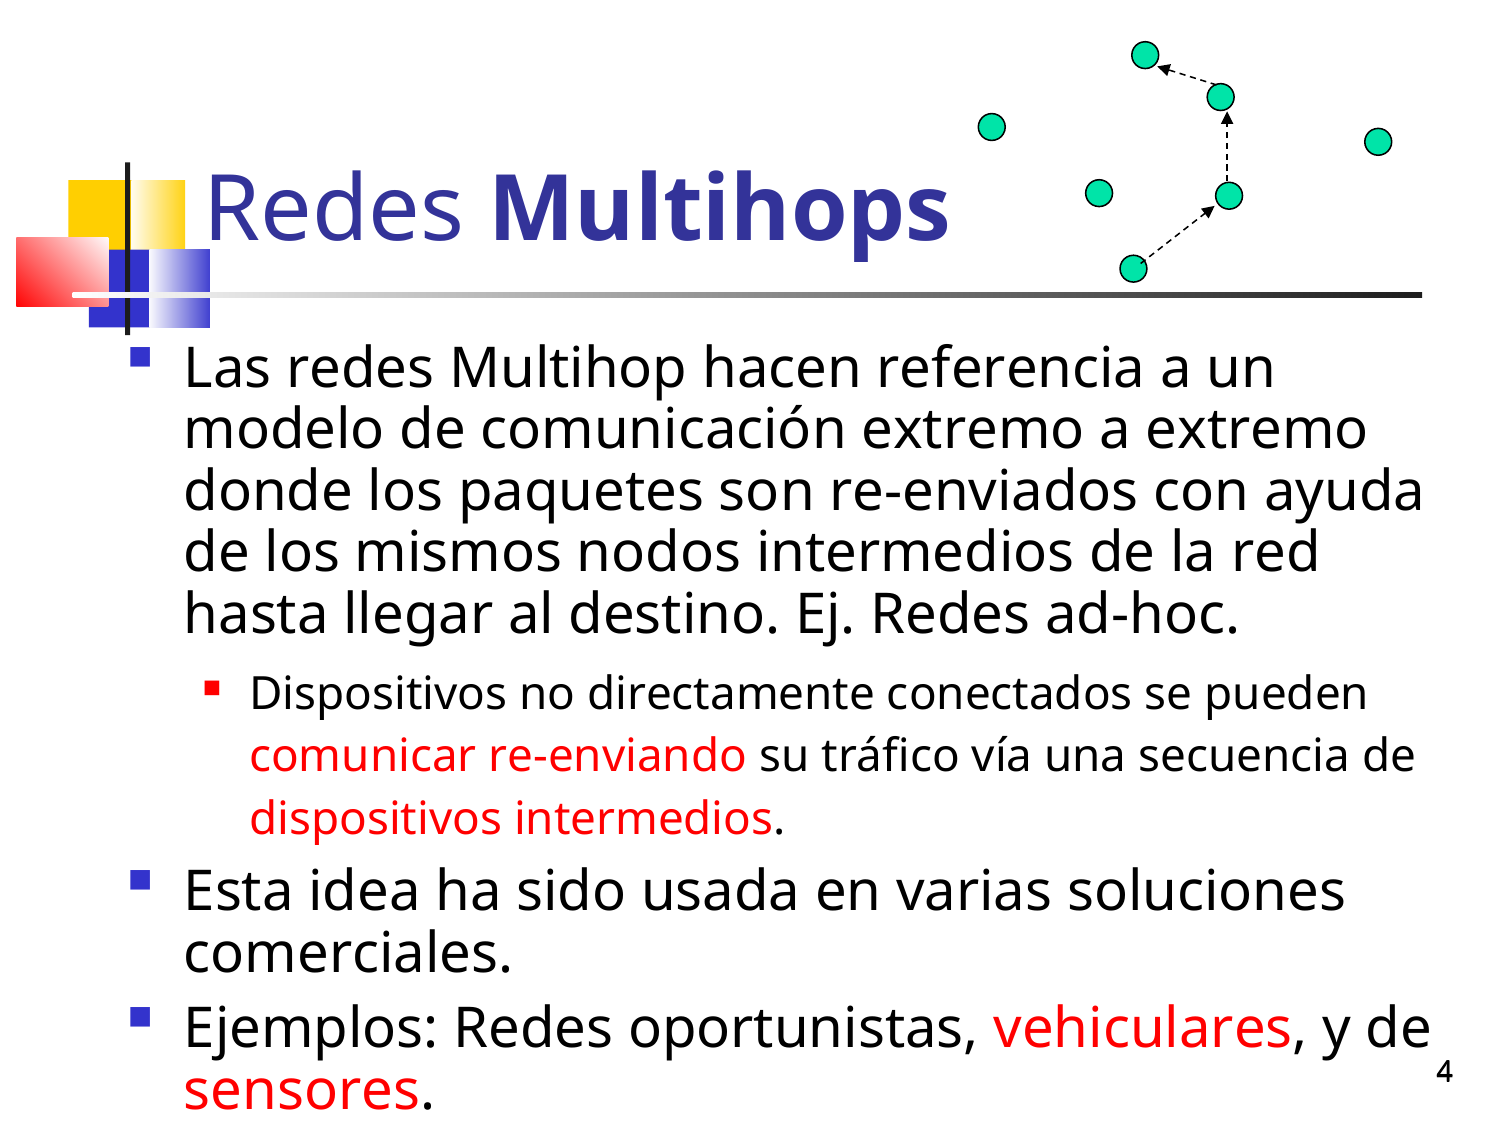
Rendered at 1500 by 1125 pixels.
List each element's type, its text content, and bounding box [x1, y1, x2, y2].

list Las redes Multihop hacen referencia a un modelo de comunicación extremo a extremo donde los paquetes son re-enviados con ayuda de los mismos nodos intermedios de la red hasta llegar al destino. Ej. Redes ad-hoc. Dispositivos no directamente conectados se pueden comunicar re-enviando su tráfico vía una secuencia de dispositivos intermedios. Esta idea ha sido usada en varias soluciones comerciales. Ejemplos: Redes oportunistas, vehiculares, y de sensores. [112, 331, 1469, 1073]
title Redes Multihops [188, 20, 1280, 276]
text_box <number> [1155, 1073, 1468, 1100]
